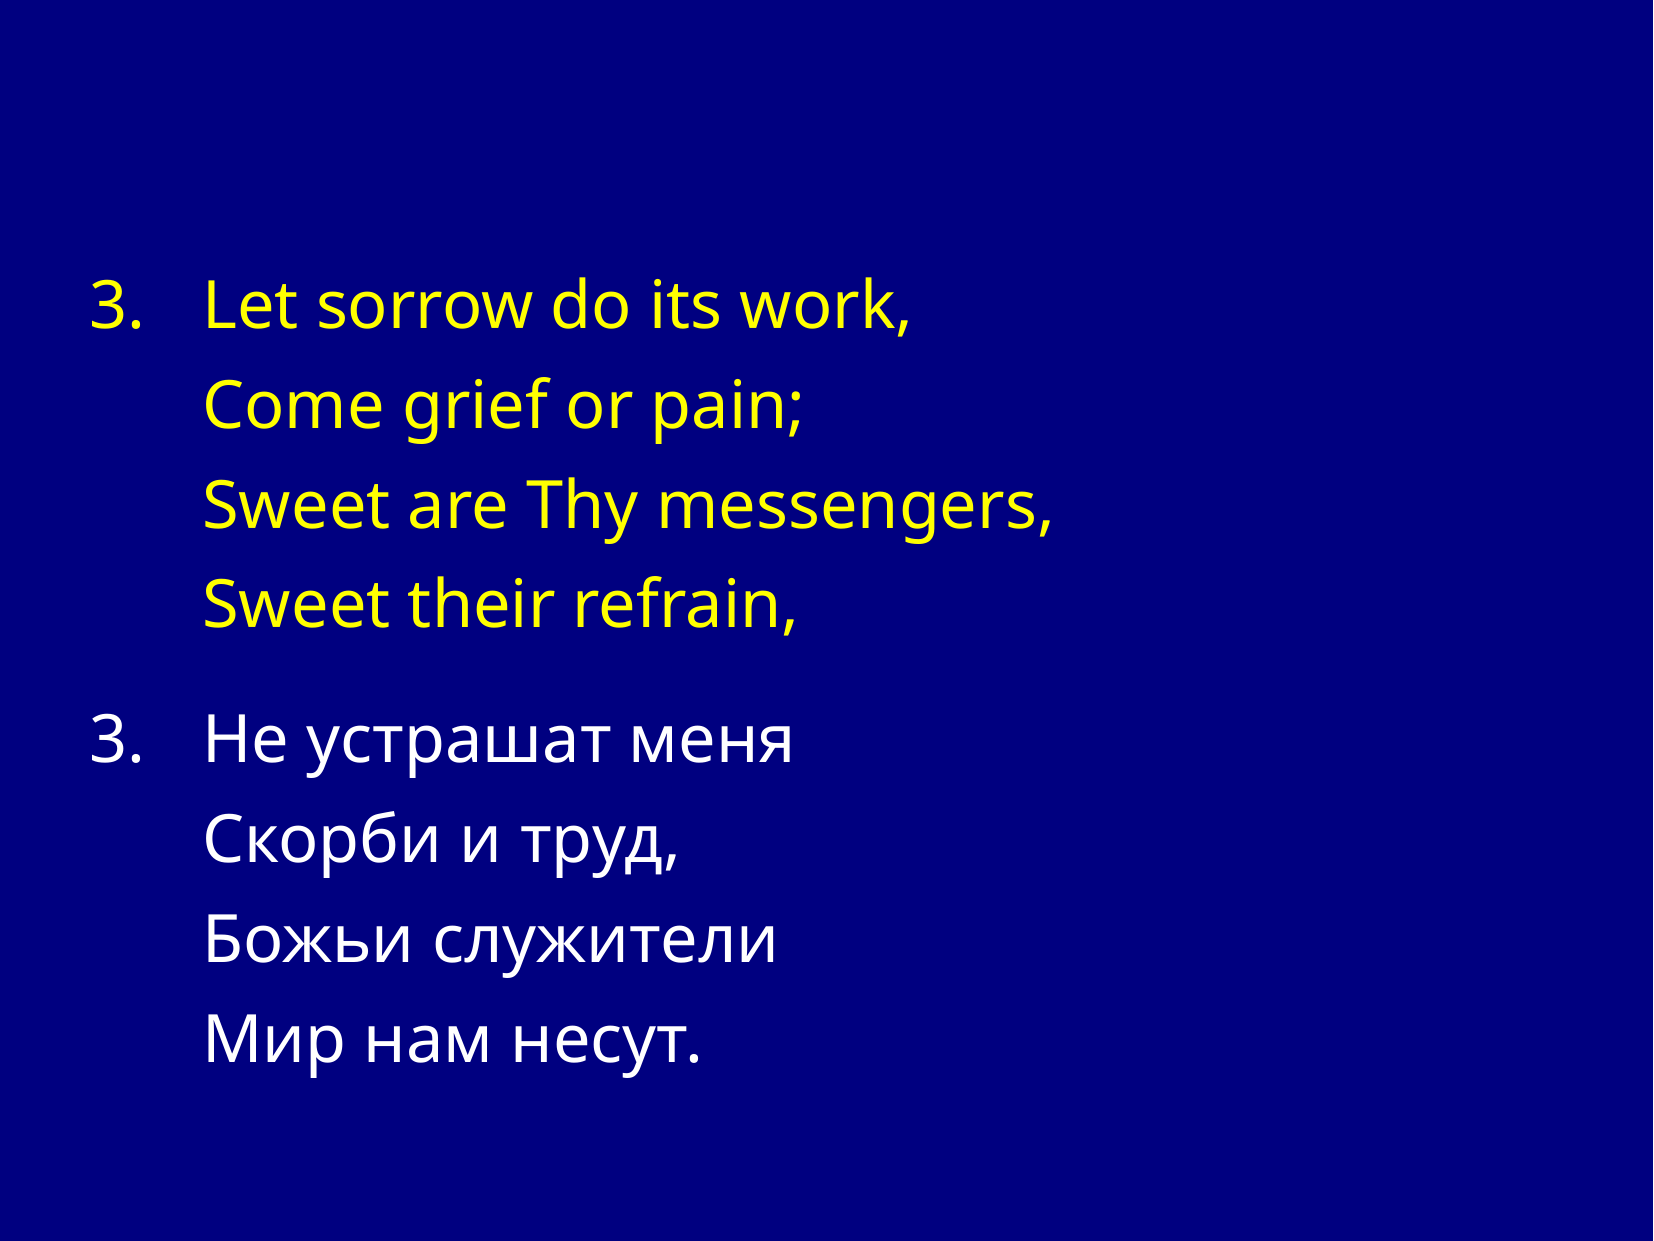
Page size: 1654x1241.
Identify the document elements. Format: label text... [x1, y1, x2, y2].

text_box 3. Let sorrow do its work, Come grief or pain; Sweet are Thy messengers, Sweet their refrain, [75, 150, 1576, 638]
text_box 3. Не устрашат меня Скорби и труд, Божьи служители Мир нам несут. [75, 675, 1576, 1163]
